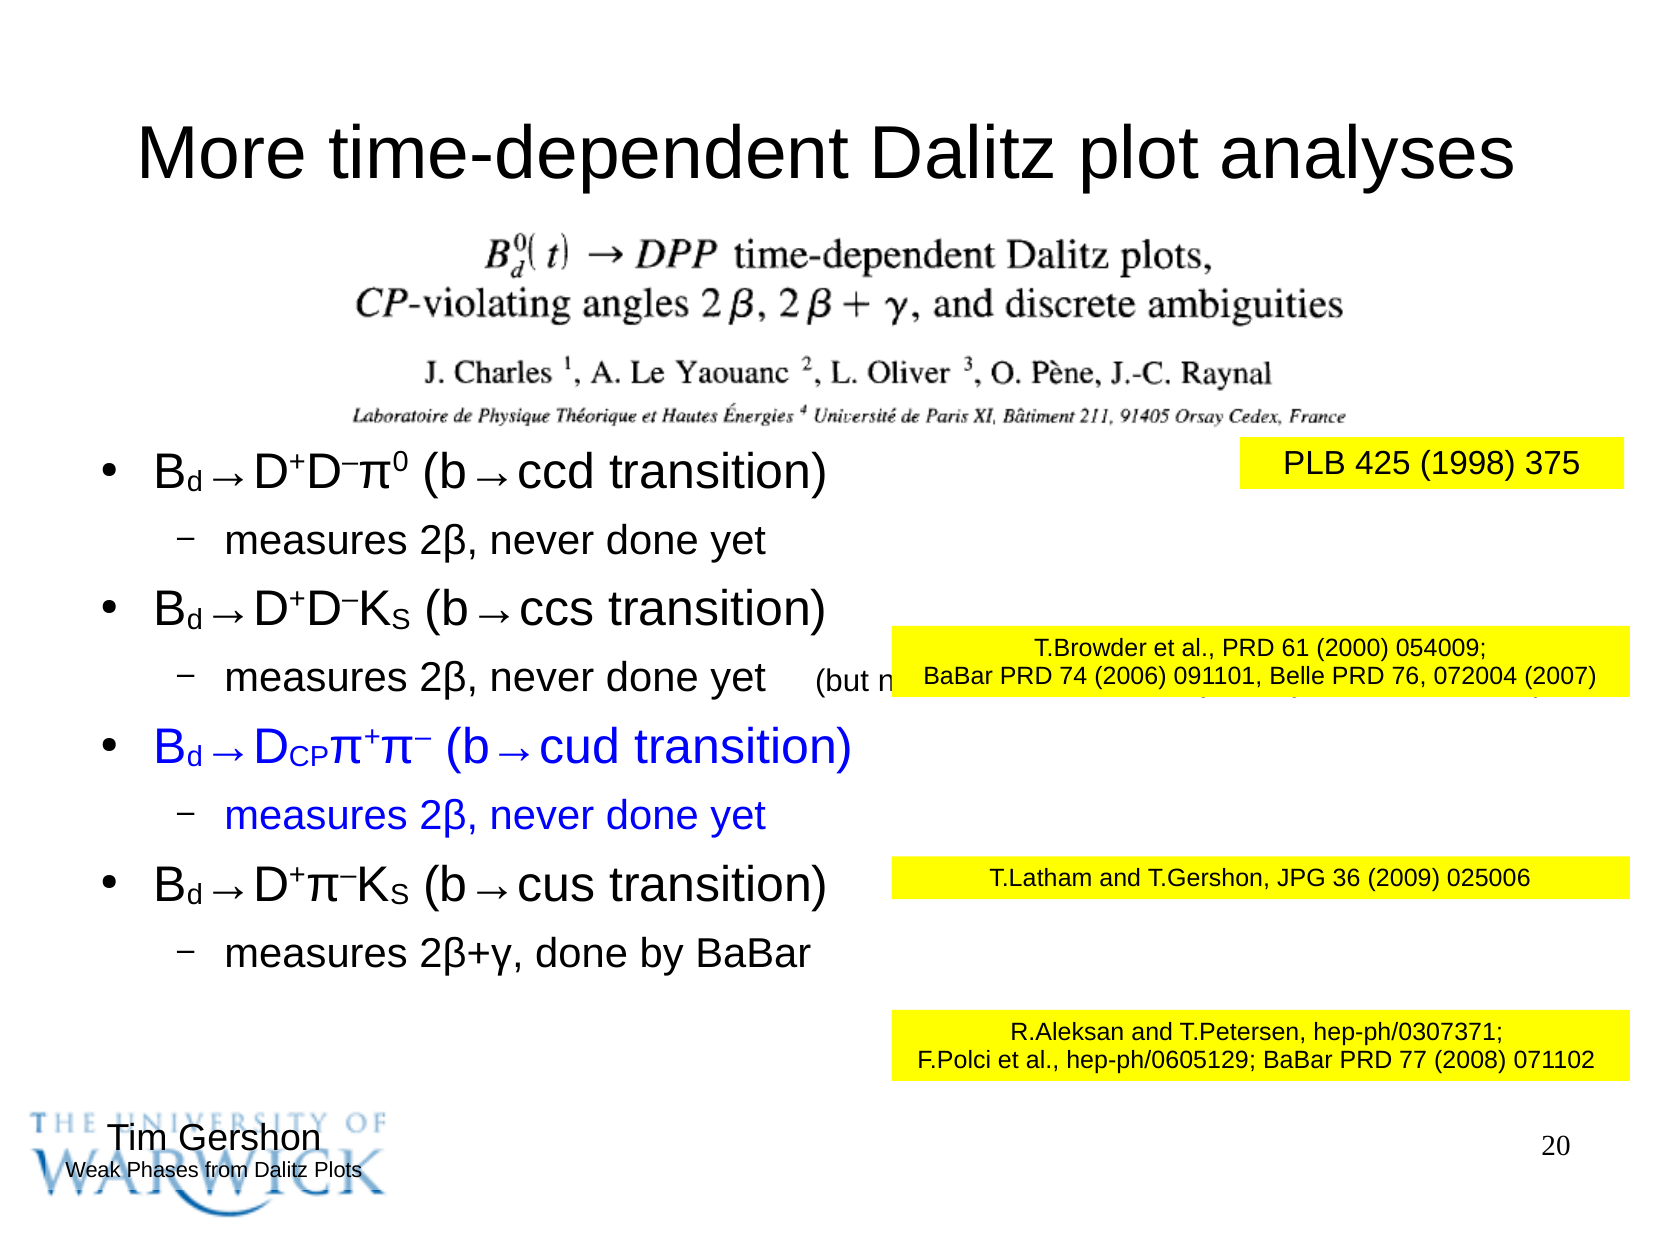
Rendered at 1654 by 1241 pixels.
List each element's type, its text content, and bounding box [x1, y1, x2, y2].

text_box T.Latham and T.Gershon, JPG 36 (2009) 025006 [891, 856, 1630, 900]
picture [19, 1106, 406, 1232]
picture [295, 198, 1421, 443]
list Bd→D+D–π0 (b→ccd transition) measures 2β, never done yet Bd→D+D–KS (b→ccs transition) measures 2β, never done yet (but note Bd→D*+D*–KS analyses by both B factories) Bd→DCPπ+π– (b→cud transition) measures 2β, never done yet Bd→D+π–KS (b→cus transition) measures 2β+γ, done by BaBar [82, 442, 1571, 1094]
title More time-dependent Dalitz plot analyses [82, 56, 1571, 250]
text_box R.Aleksan and T.Petersen, hep-ph/0307371; F.Polci et al., hep-ph/0605129; BaBar PRD 77 (2008) 071102 [891, 1009, 1630, 1081]
text_box T.Browder et al., PRD 61 (2000) 054009; BaBar PRD 74 (2006) 091101, Belle PRD 76, 072004 (2007) [891, 625, 1630, 697]
text_box Tim Gershon Weak Phases from Dalitz Plots [45, 1108, 383, 1190]
text_box PLB 425 (1998) 375 [1240, 437, 1625, 489]
